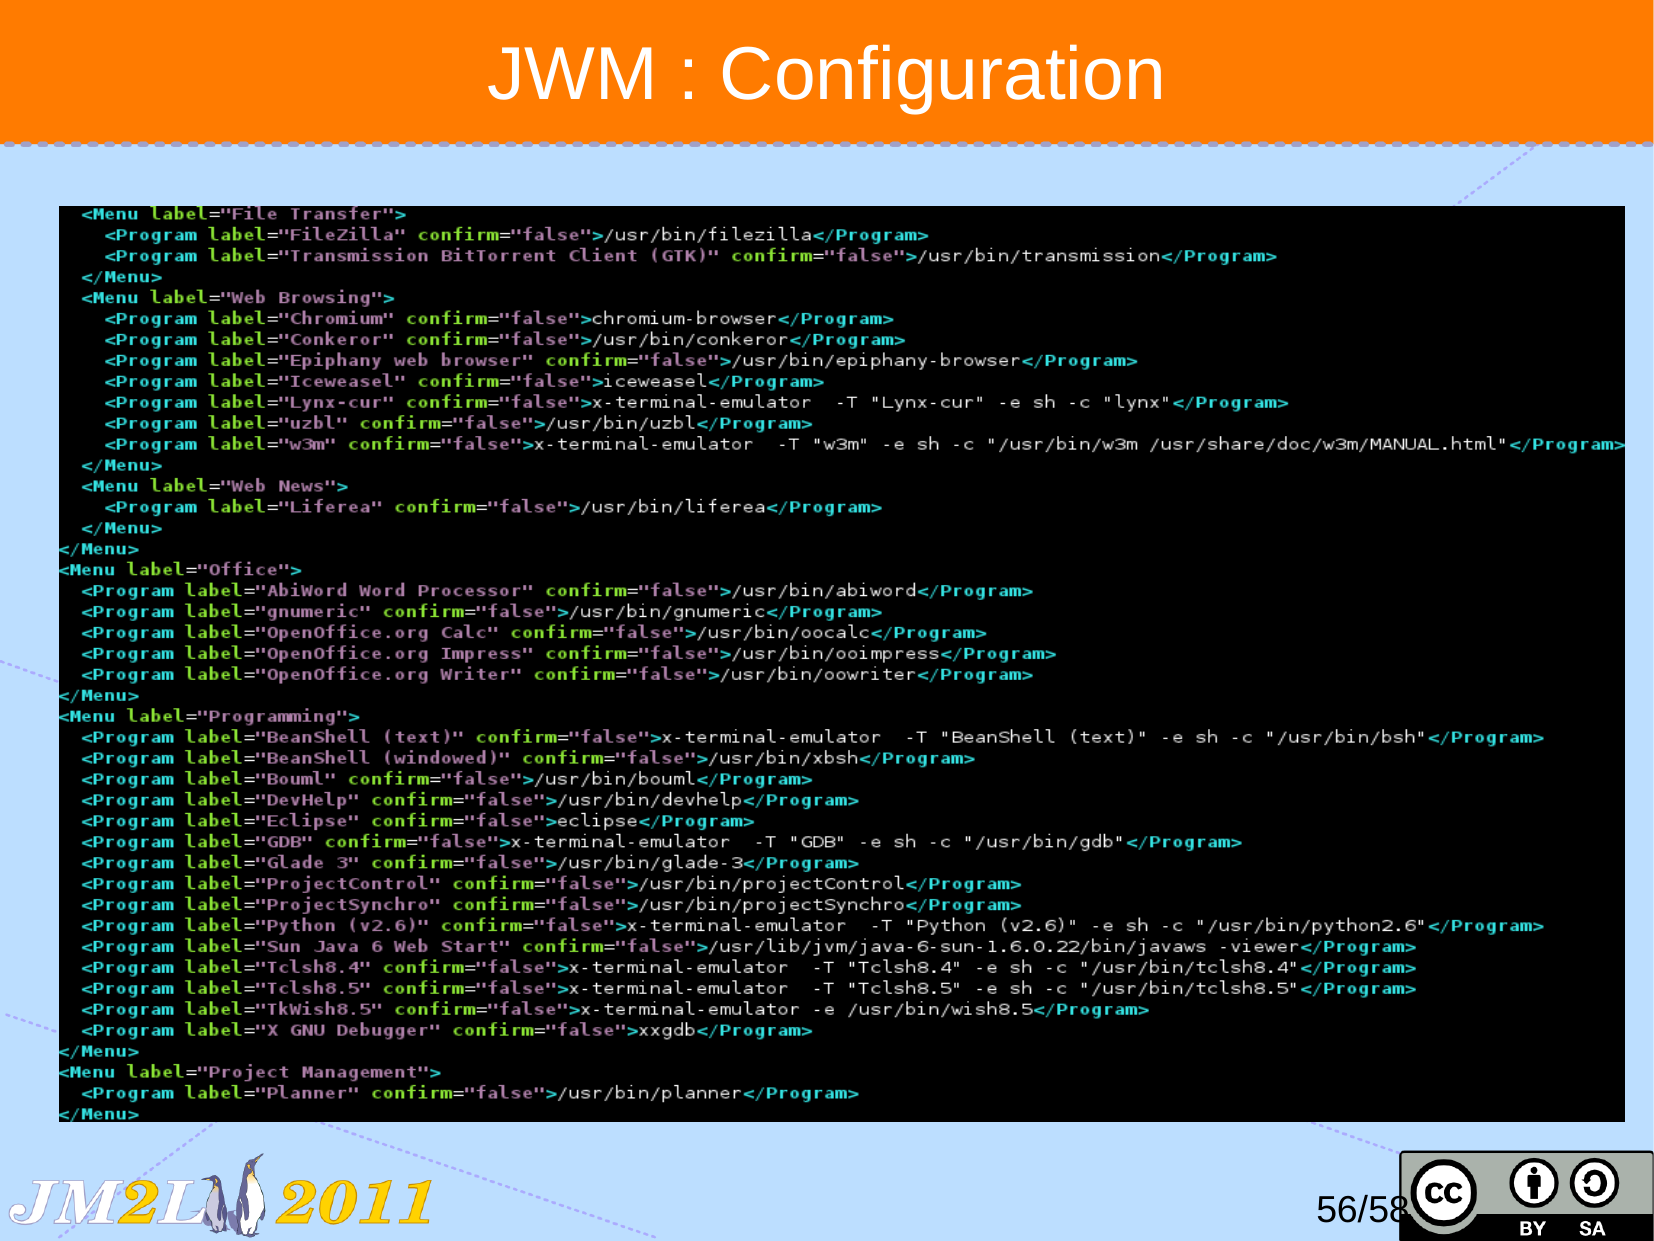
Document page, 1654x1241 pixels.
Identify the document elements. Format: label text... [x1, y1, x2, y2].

title JWM : Configuration [29, 0, 1625, 148]
picture [0, 0, 1654, 1241]
